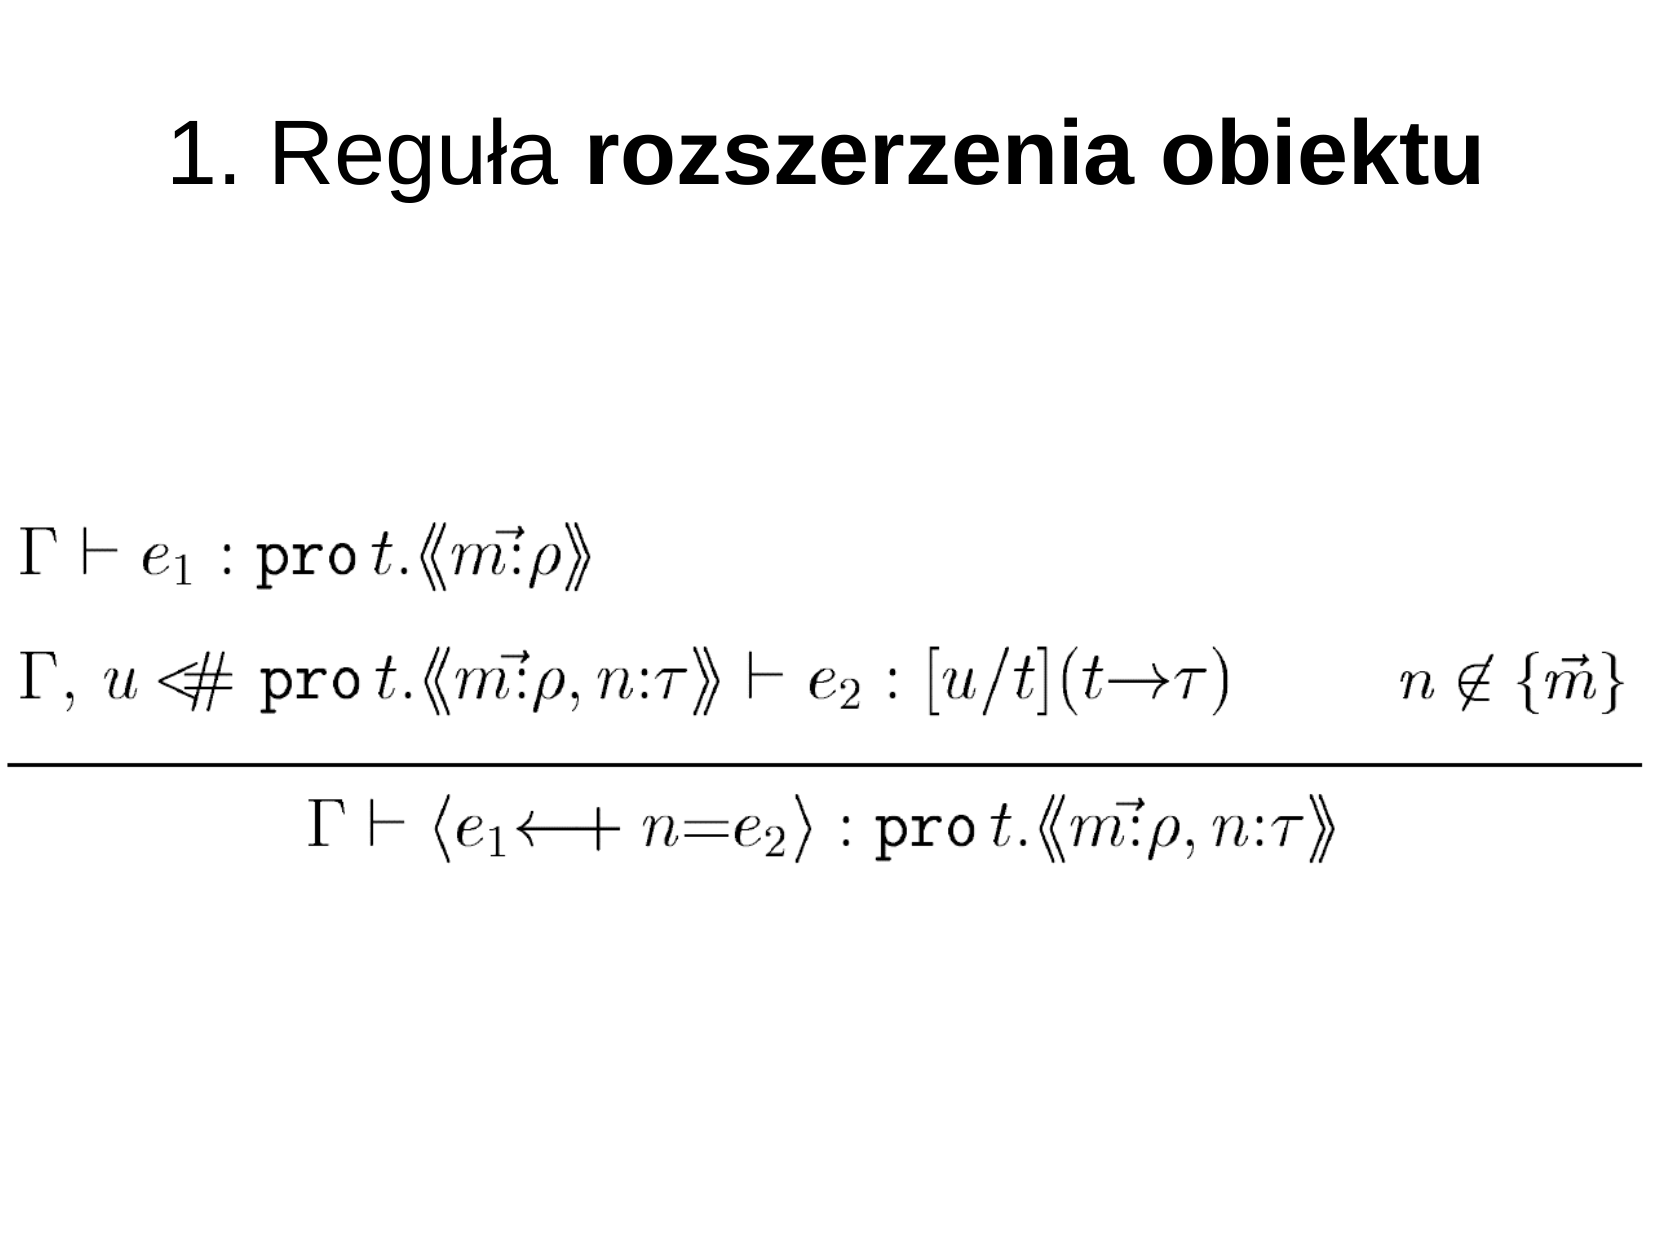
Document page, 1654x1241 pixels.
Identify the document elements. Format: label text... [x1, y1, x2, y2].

title 1. Reguła rozszerzenia obiektu [82, 49, 1571, 257]
picture [5, 516, 1654, 903]
